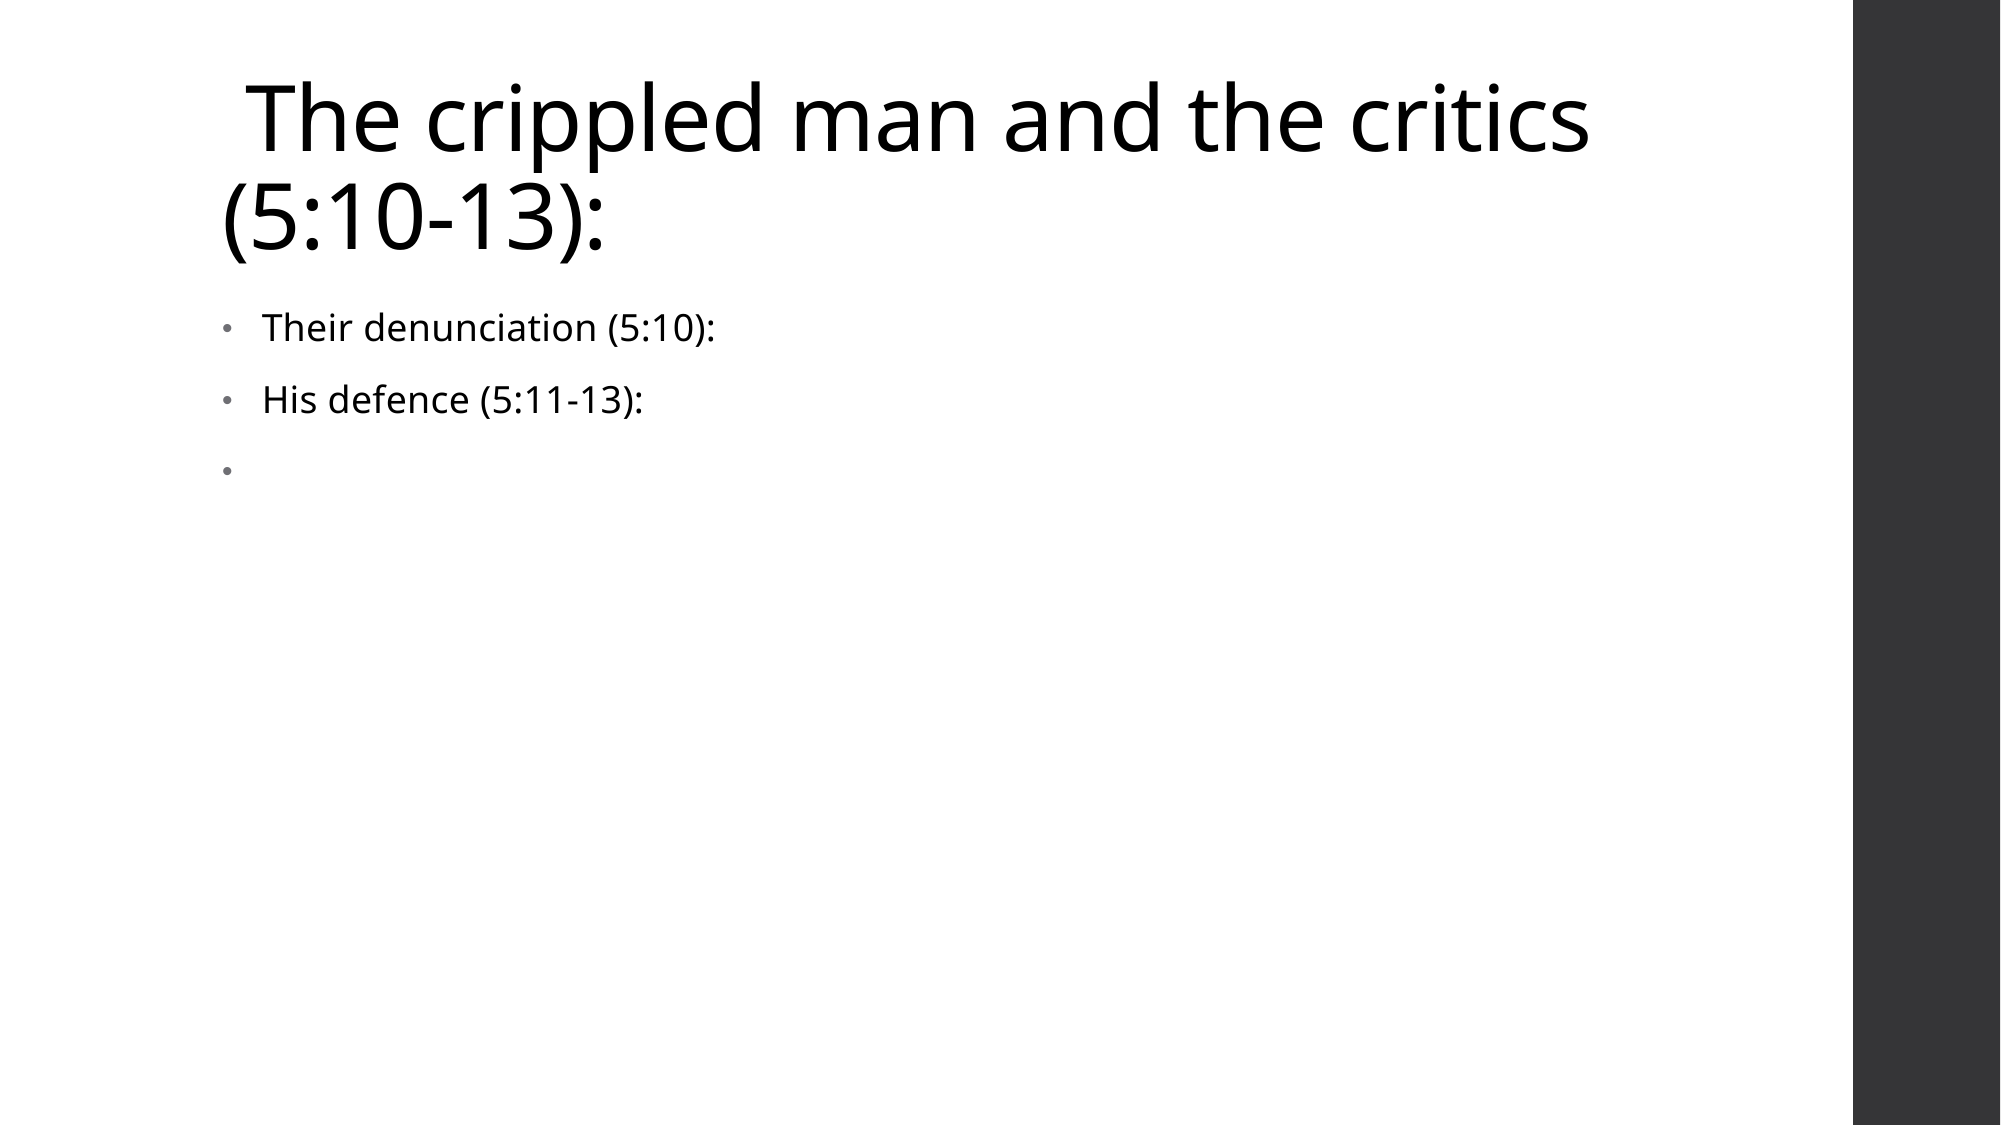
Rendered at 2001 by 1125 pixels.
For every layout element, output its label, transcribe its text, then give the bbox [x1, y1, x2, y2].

title The crippled man and the critics (5:10-13): [206, 60, 1797, 278]
list Their denunciation (5:10): His defence (5:11-13): [206, 299, 1617, 1014]
